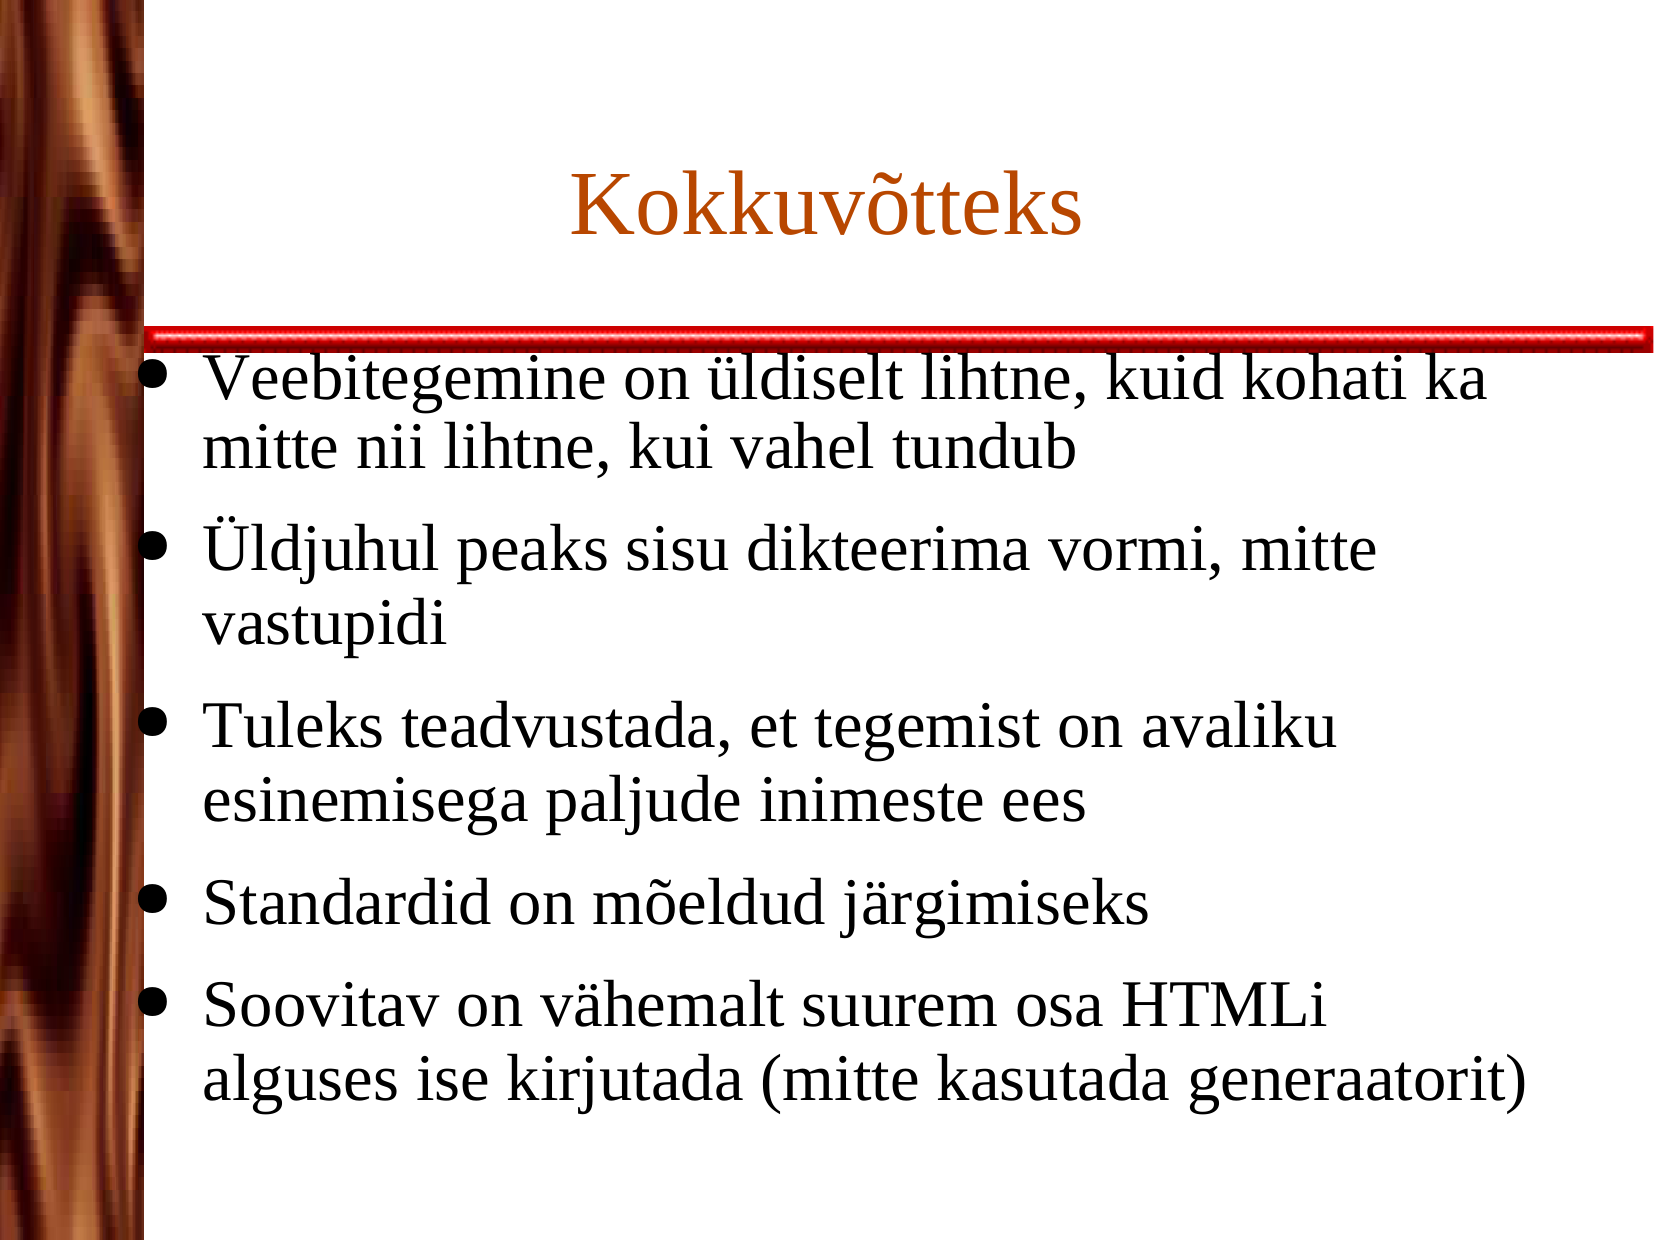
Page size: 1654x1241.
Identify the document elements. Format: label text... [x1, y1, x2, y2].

picture [0, 0, 1654, 1240]
title Kokkuvõtteks [121, 102, 1534, 311]
list Veebitegemine on üldiselt lihtne, kuid kohati ka mitte nii lihtne, kui vahel tundub Üldjuhul peaks sisu dikteerima vormi, mitte vastupidi Tuleks teadvustada, et tegemist on avaliku esinemisega paljude inimeste ees Standardid on mõeldud järgimiseks Soovitav on vähemalt suurem osa HTMLi alguses ise kirjutada (mitte kasutada generaatorit) [121, 344, 1534, 1174]
